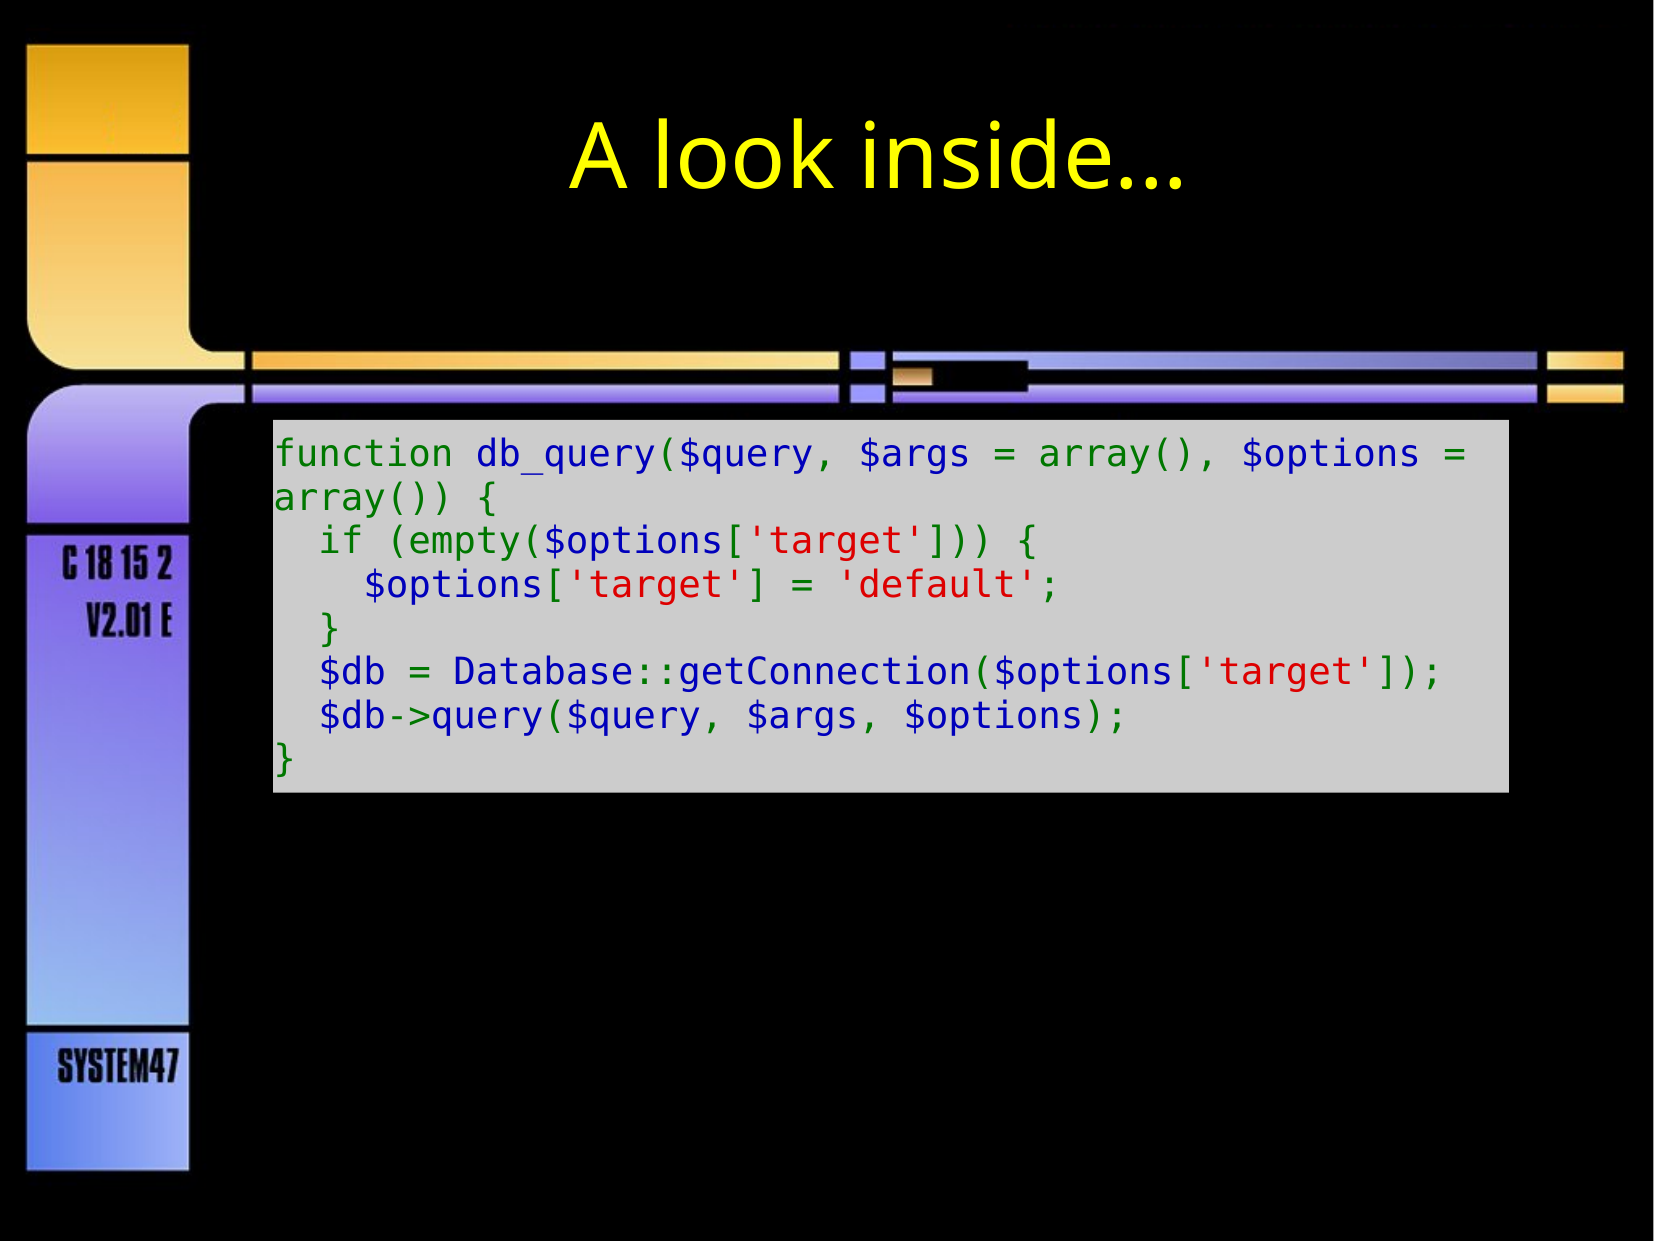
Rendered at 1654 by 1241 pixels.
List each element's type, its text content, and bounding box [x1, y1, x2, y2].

subtitle function db_query($query, $args = array(), $options = array()) { if (empty($options['target'])) { $options['target'] = 'default'; } $db = Database::getConnection($options['target']); $db->query($query, $args, $options); } [273, 419, 1509, 793]
title A look inside... [187, 56, 1571, 250]
picture [0, 0, 1654, 1241]
